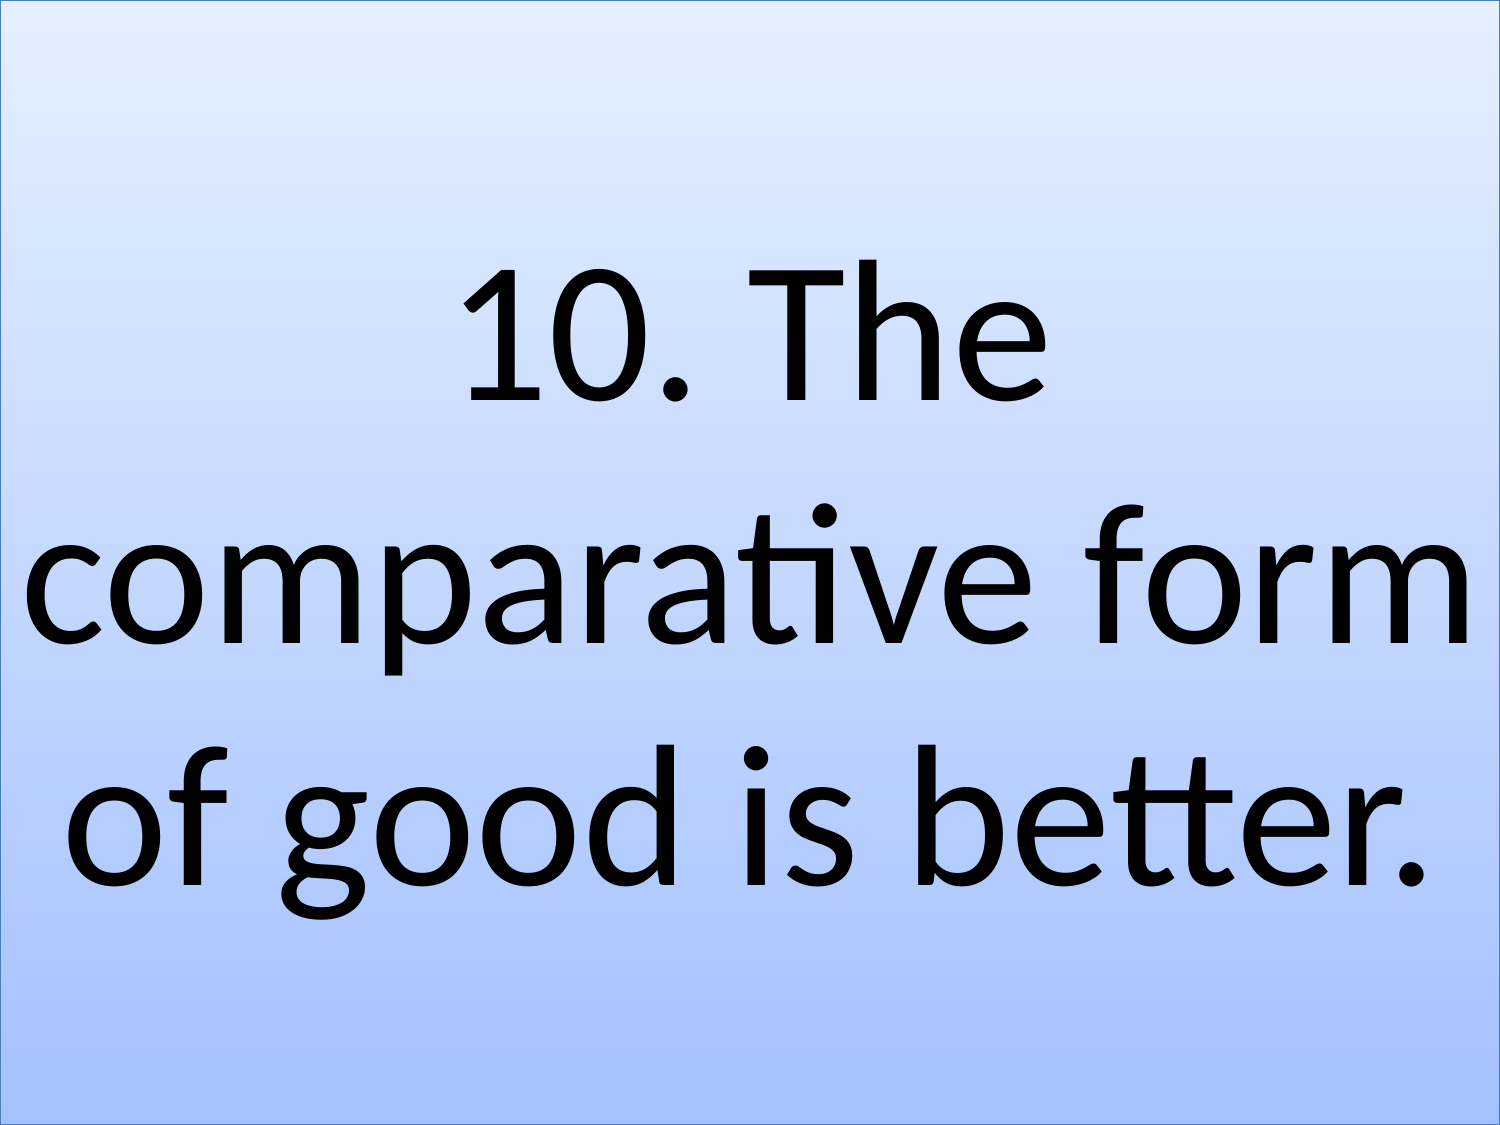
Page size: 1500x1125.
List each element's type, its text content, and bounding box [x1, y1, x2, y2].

title 10. The comparative form of good is better. [0, 0, 1500, 1125]
